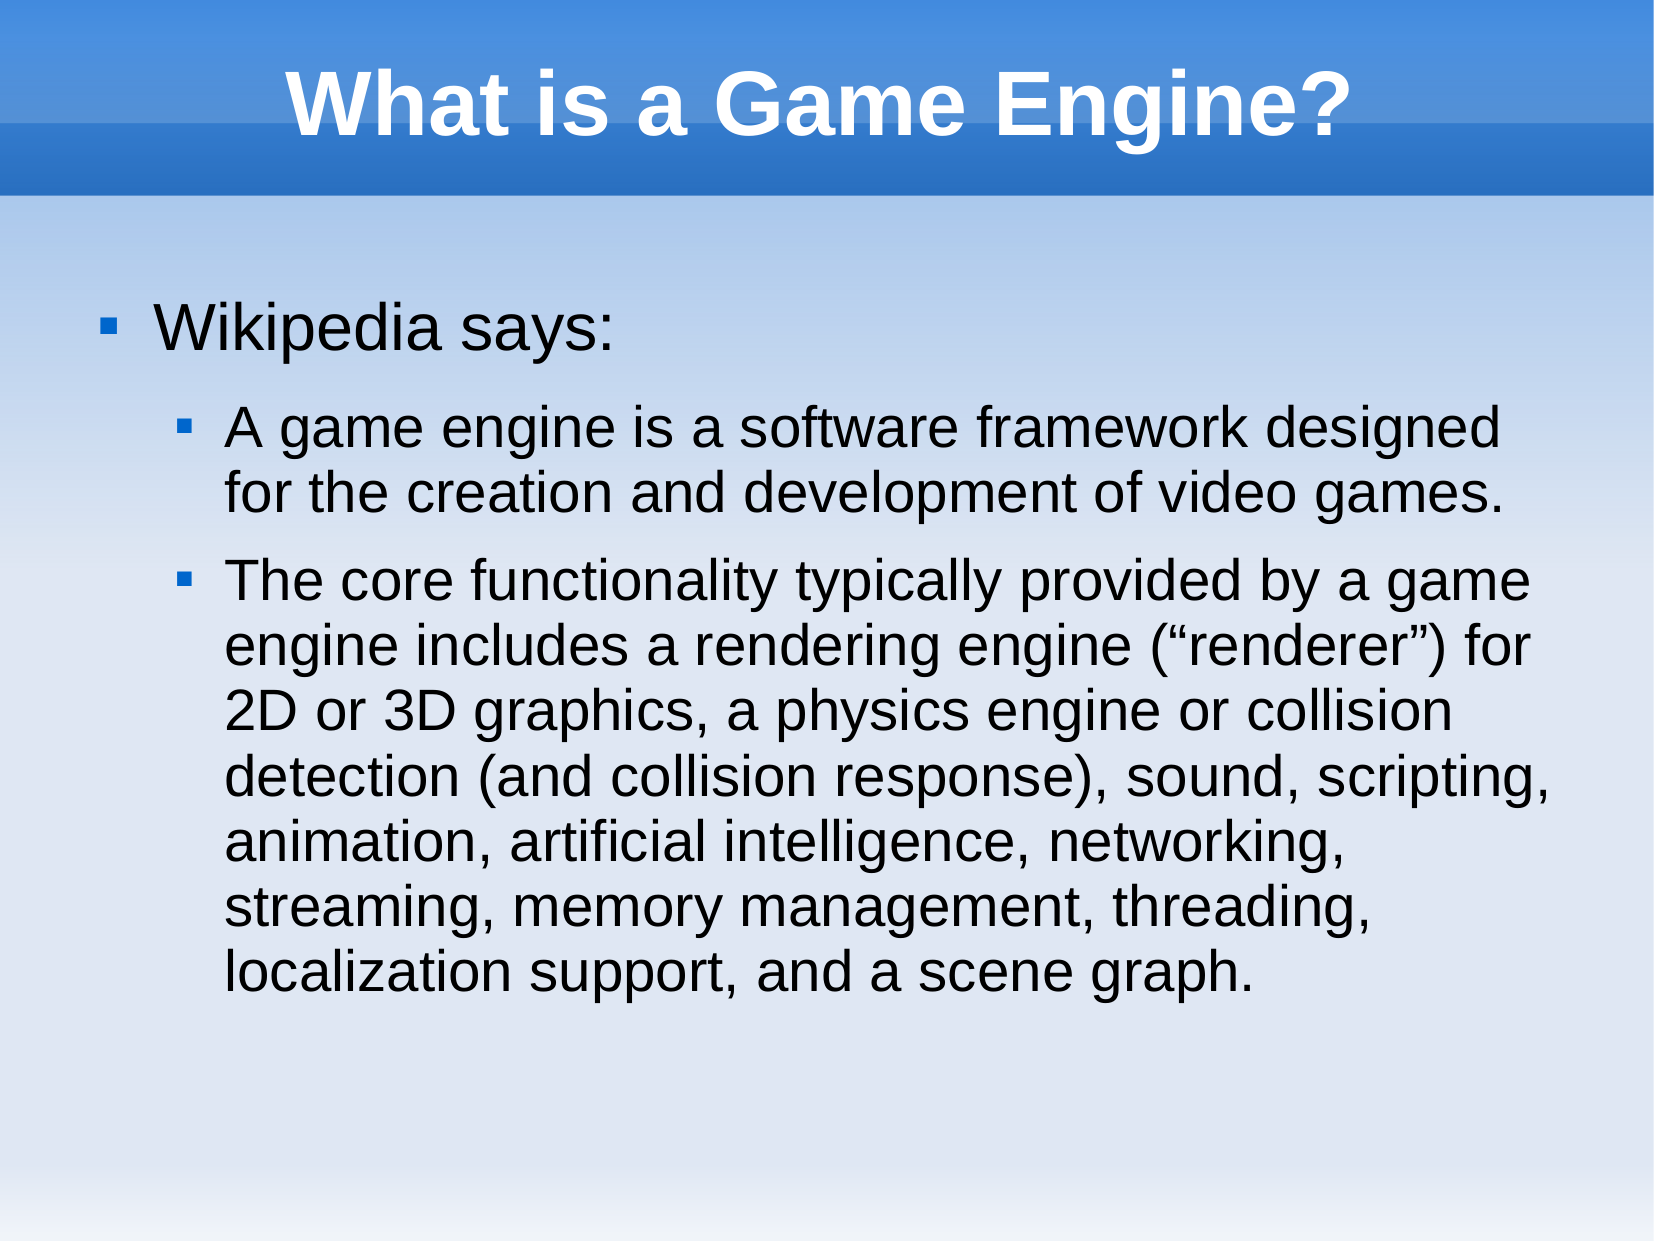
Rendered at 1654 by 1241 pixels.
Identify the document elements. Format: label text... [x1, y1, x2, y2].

list Wikipedia says: A game engine is a software framework designed for the creation and development of video games. The core functionality typically provided by a game engine includes a rendering engine (“renderer”) for 2D or 3D graphics, a physics engine or collision detection (and collision response), sound, scripting, animation, artificial intelligence, networking, streaming, memory management, threading, localization support, and a scene graph. [82, 290, 1571, 1109]
picture [0, 0, 1654, 1241]
title What is a Game Engine? [76, 0, 1565, 208]
